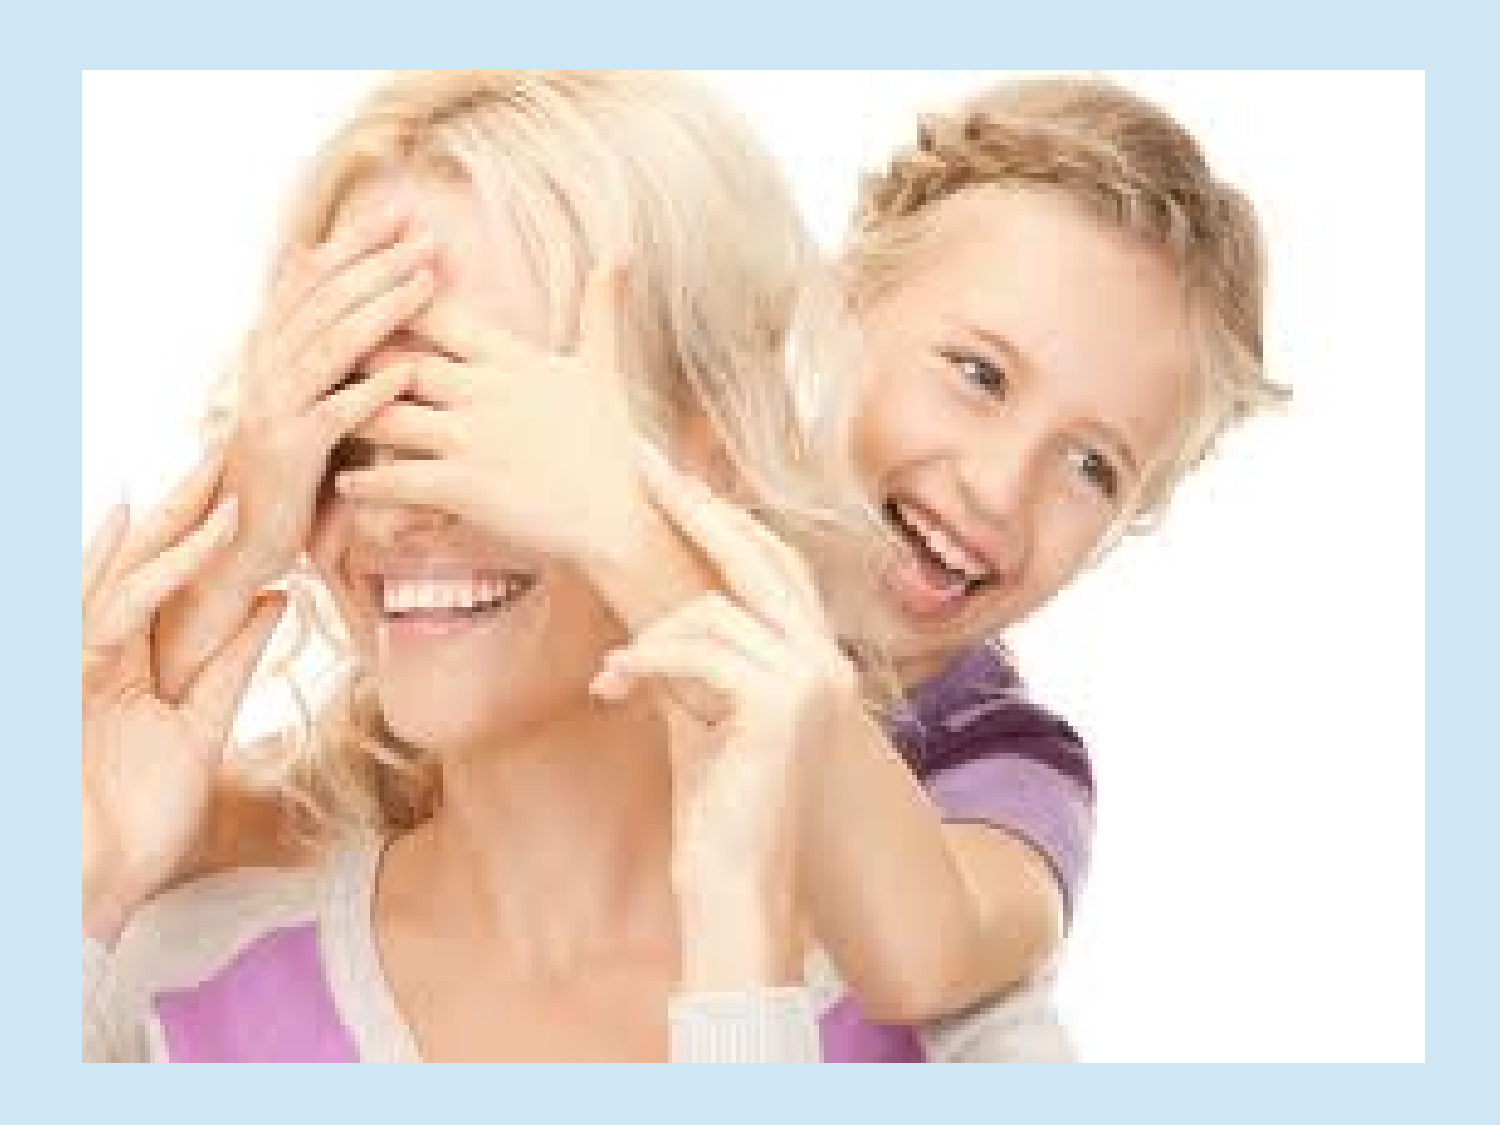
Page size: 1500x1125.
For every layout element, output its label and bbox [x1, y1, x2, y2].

title [75, 45, 1425, 233]
picture [82, 70, 1425, 1063]
